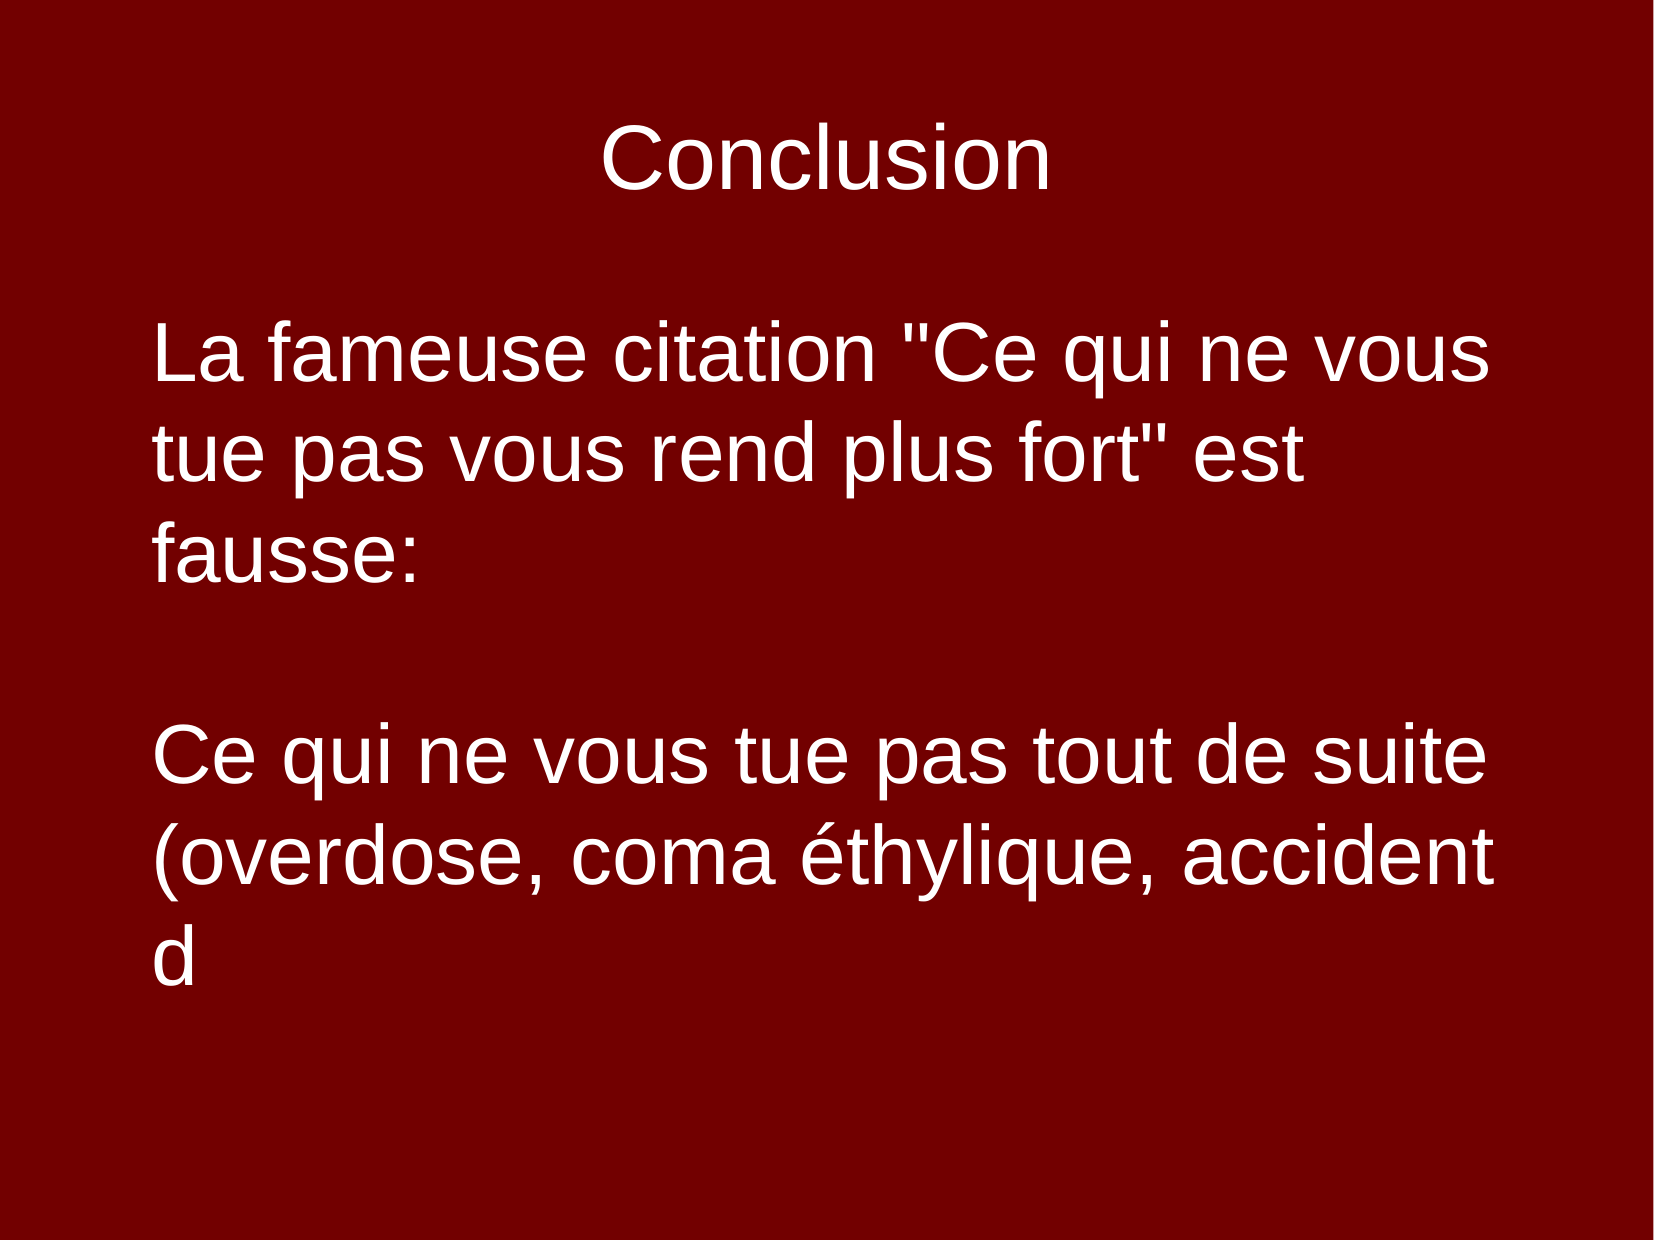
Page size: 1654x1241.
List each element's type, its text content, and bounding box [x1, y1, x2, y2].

title Conclusion [82, 49, 1571, 257]
list La fameuse citation "Ce qui ne vous tue pas vous rend plus fort" est fausse: Ce qui ne vous tue pas tout de suite (overdose, coma éthylique, accident d [82, 289, 1571, 1016]
